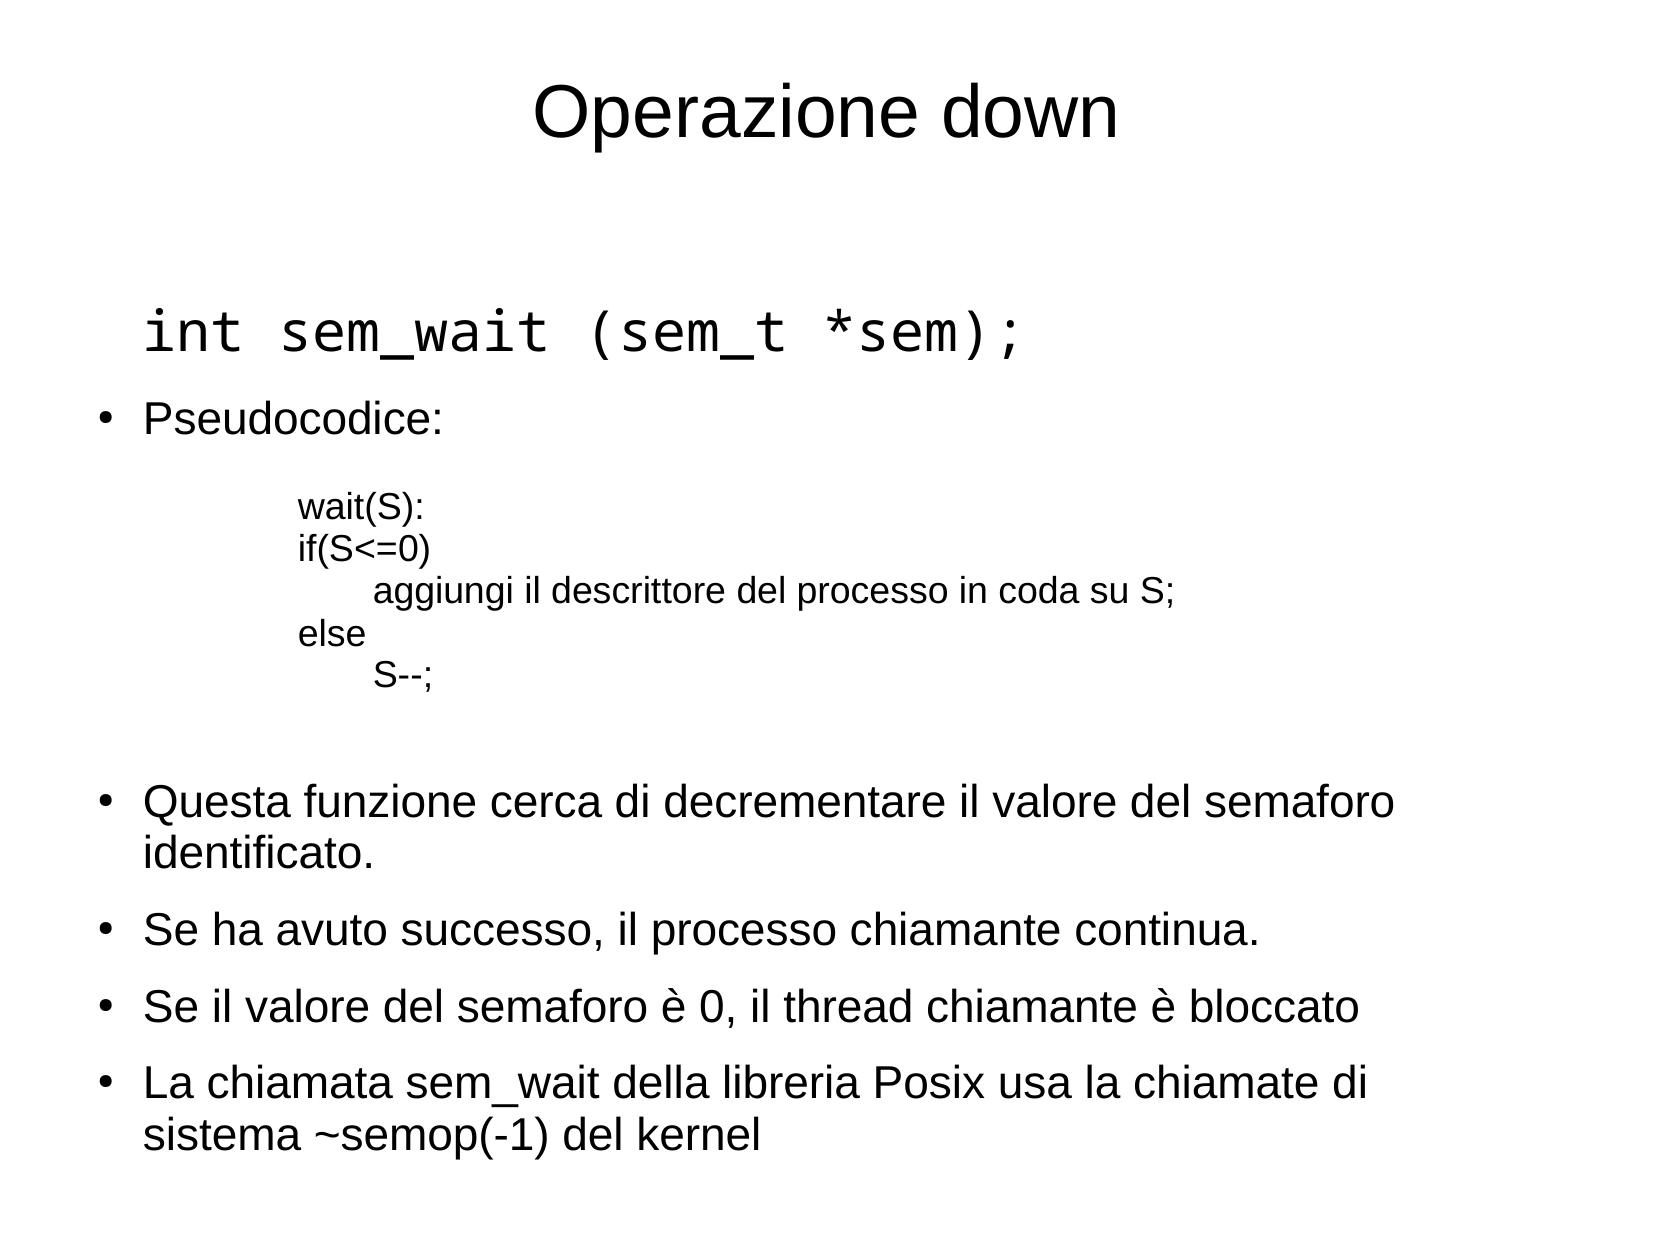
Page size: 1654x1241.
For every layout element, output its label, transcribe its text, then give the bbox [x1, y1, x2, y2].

title Operazione down [82, 8, 1571, 216]
text_box wait(S): if(S<=0) aggiungi il descrittore del processo in coda su S; else S--; [283, 478, 1529, 746]
list int sem_wait (sem_t *sem); Pseudocodice: Questa funzione cerca di decrementare il valore del semaforo identificato. Se ha avuto successo, il processo chiamante continua. Se il valore del semaforo è 0, il thread chiamante è bloccato La chiamata sem_wait della libreria Posix usa la chiamate di sistema ~semop(-1) del kernel [82, 290, 1538, 1171]
